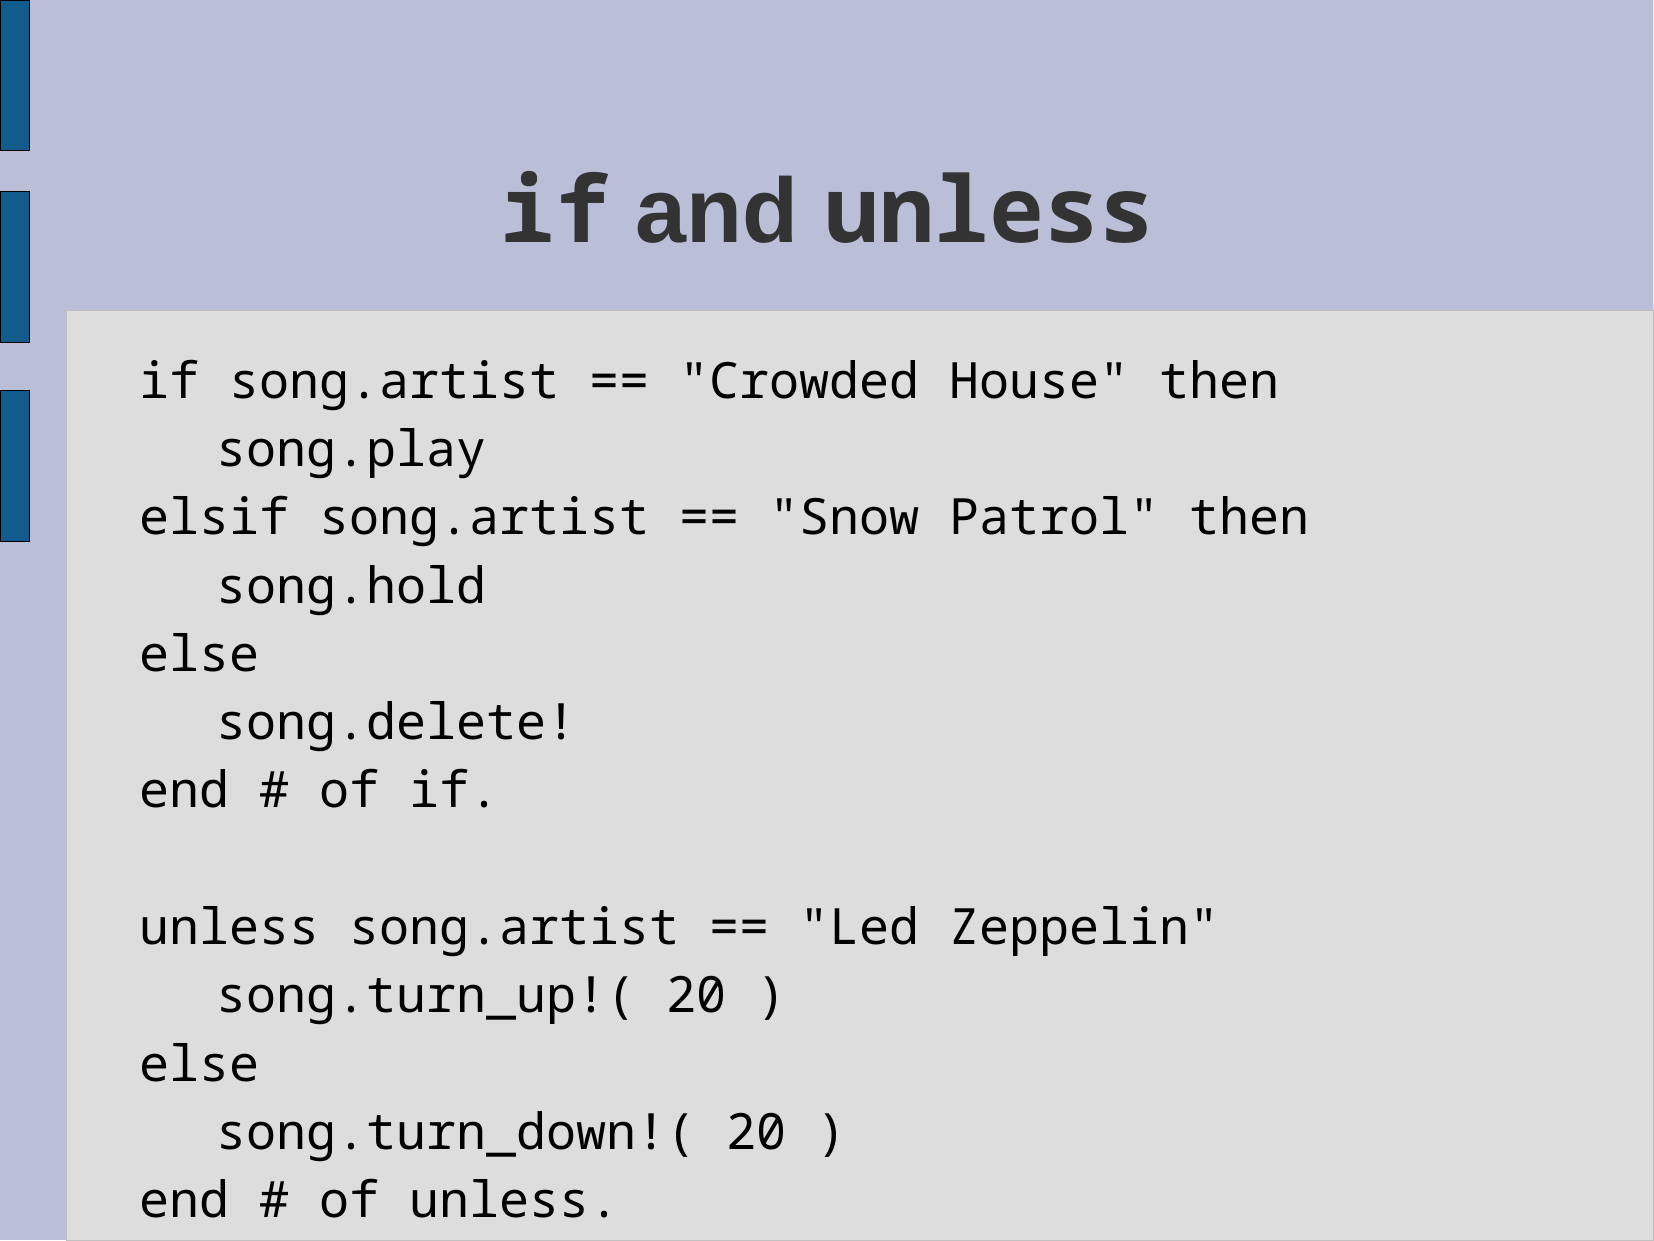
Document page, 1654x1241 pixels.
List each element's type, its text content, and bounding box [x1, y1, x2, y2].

title if and unless [121, 102, 1534, 311]
list if song.artist == "Crowded House" then song.play elsif song.artist == "Snow Patrol" then song.hold else song.delete! end # of if. unless song.artist == "Led Zeppelin" song.turn_up!( 20 ) else song.turn_down!( 20 ) end # of unless. song.artist == "Led Zeppelin" ? song.turn_down!( 20 ) : song.turn_up!( 20 ) [121, 344, 1629, 1194]
